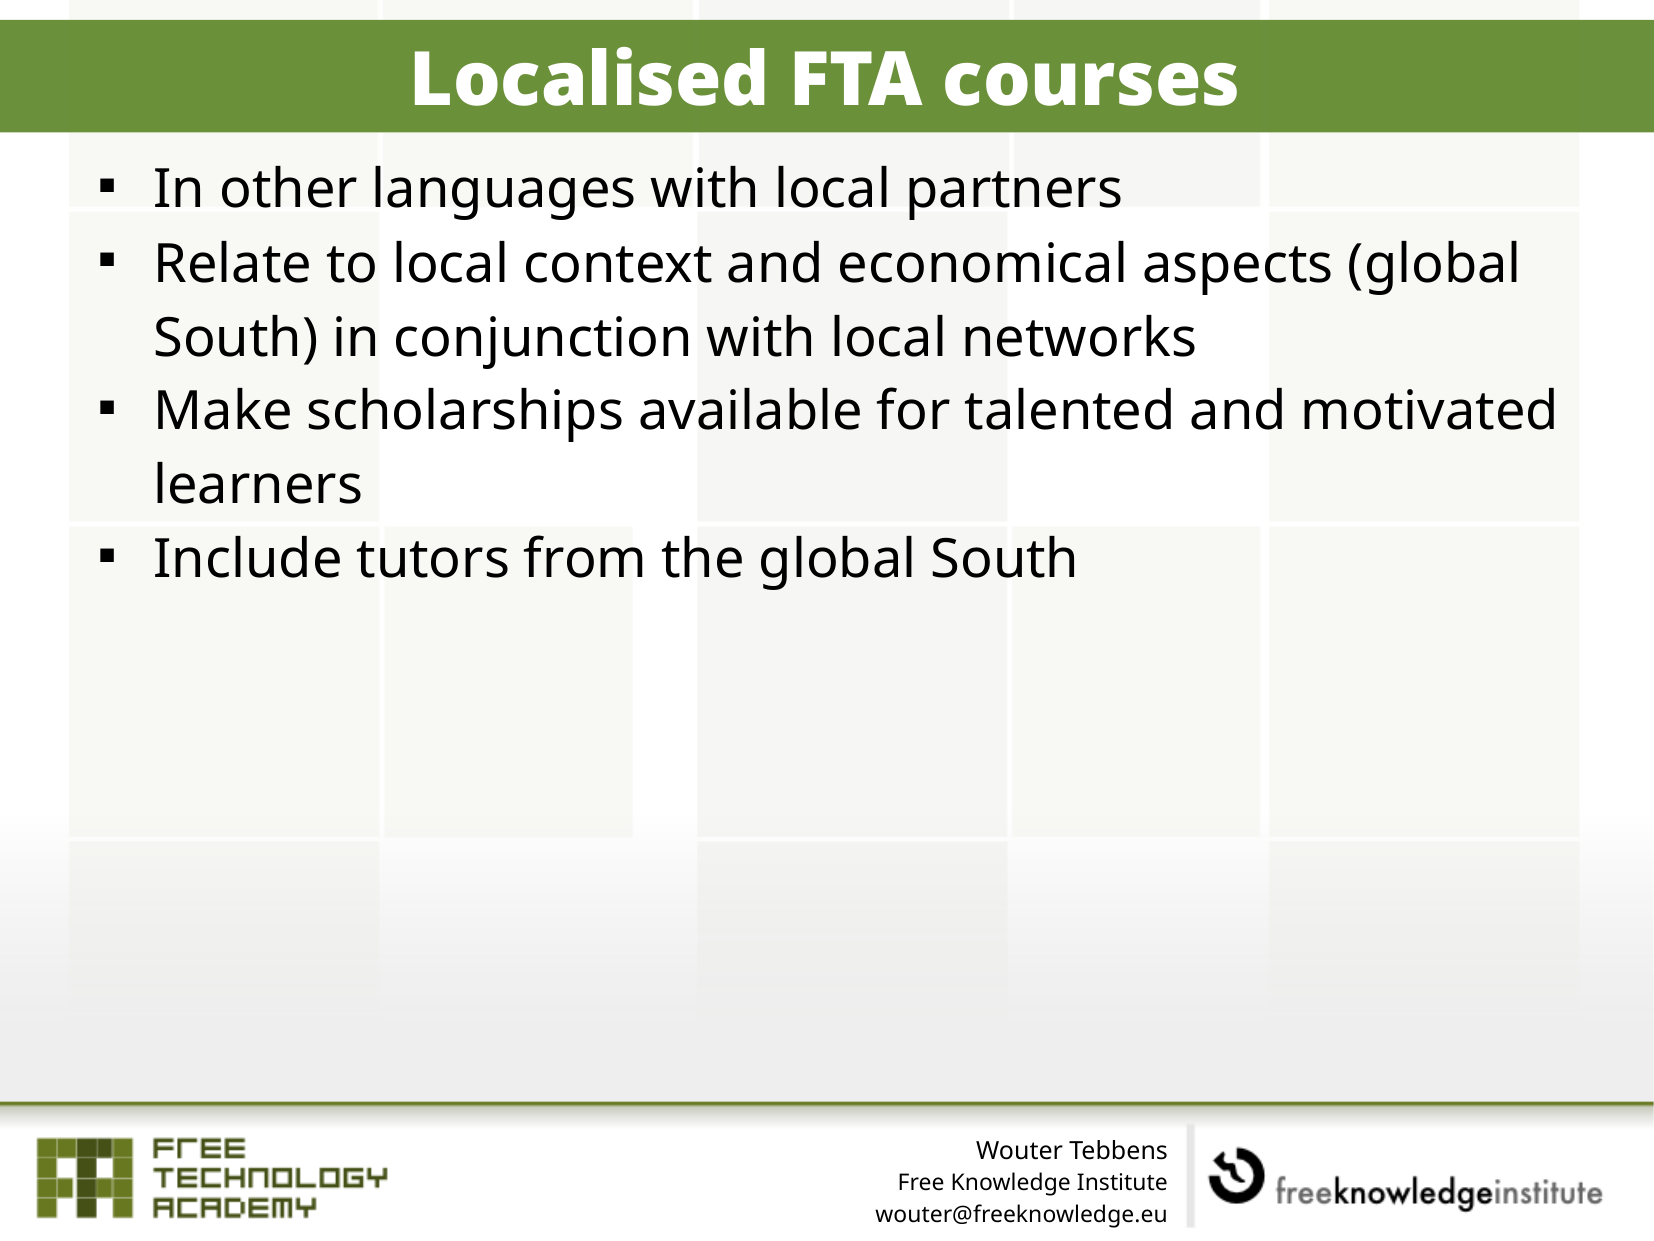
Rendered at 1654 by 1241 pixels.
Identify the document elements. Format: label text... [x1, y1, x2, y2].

title Localised FTA courses [37, 29, 1613, 122]
list In other languages with local partners Relate to local context and economical aspects (global South) in conjunction with local networks Make scholarships available for talented and motivated learners Include tutors from the global South [82, 150, 1571, 954]
picture [0, 0, 1654, 19]
picture [0, 133, 1654, 1241]
